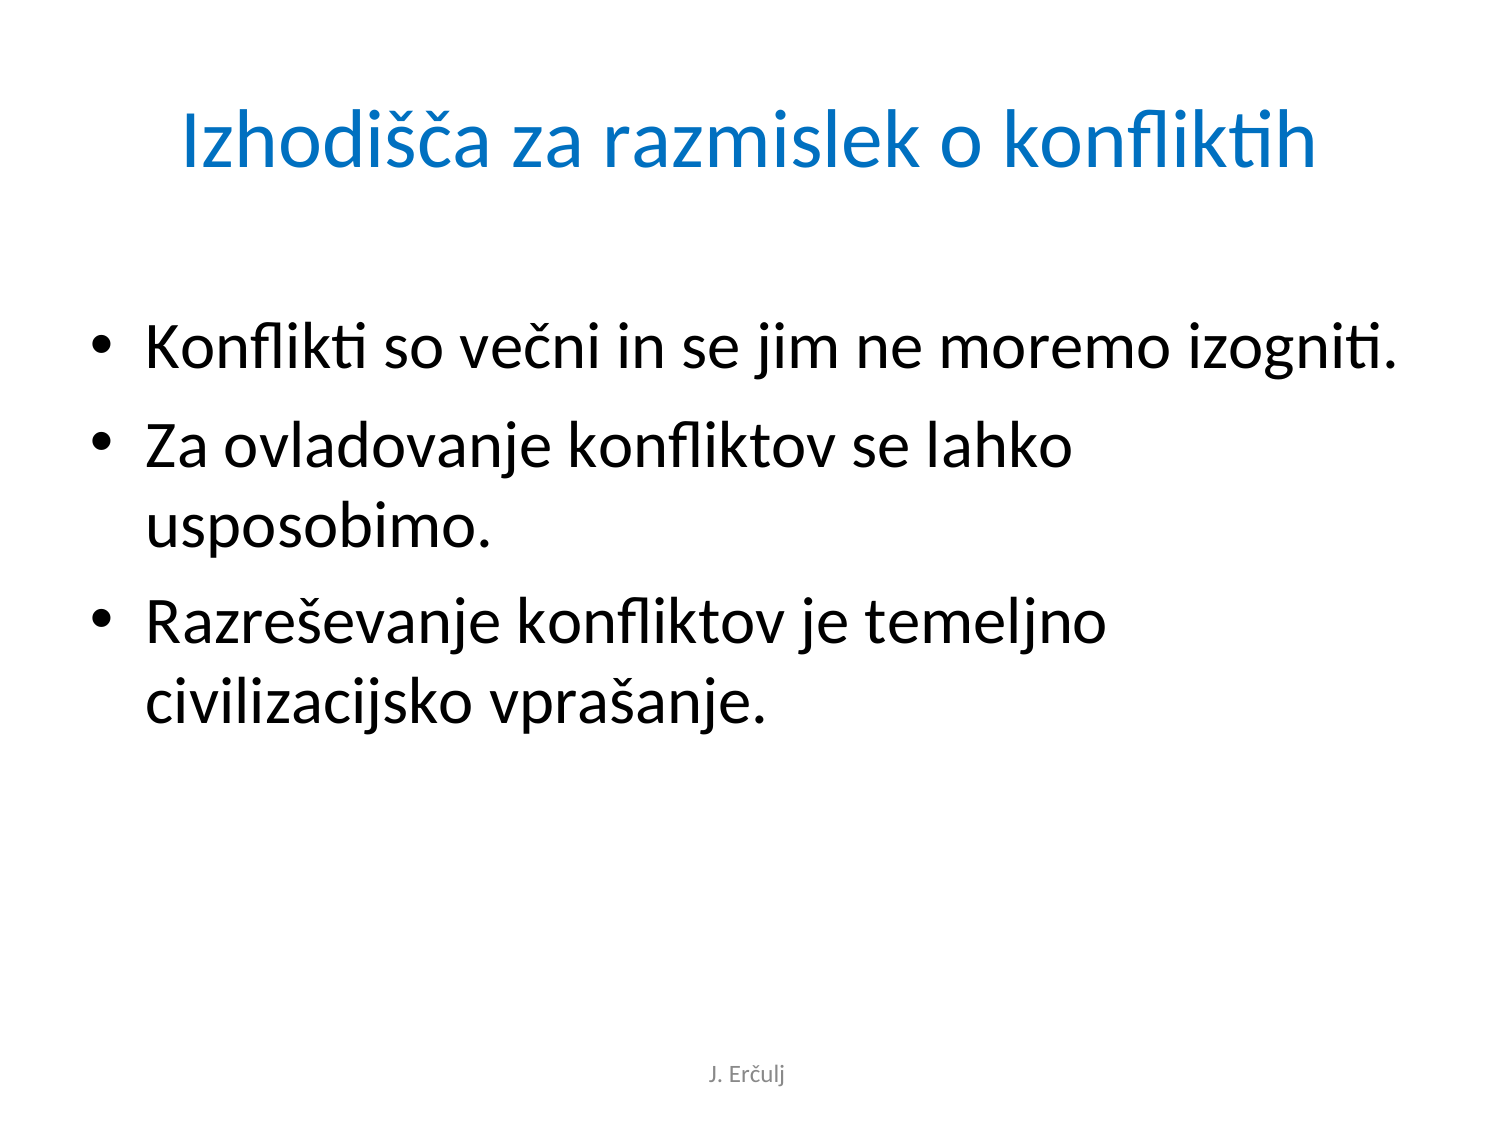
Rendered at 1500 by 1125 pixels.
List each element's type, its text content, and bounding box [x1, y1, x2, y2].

title Izhodišča za razmislek o konfliktih [75, 33, 1426, 245]
text_box J. Erčulj [512, 1043, 988, 1103]
list Konflikti so večni in se jim ne moremo izogniti. Za ovladovanje konfliktov se lahko usposobimo. Razreševanje konfliktov je temeljno civilizacijsko vprašanje. [75, 299, 1426, 1043]
